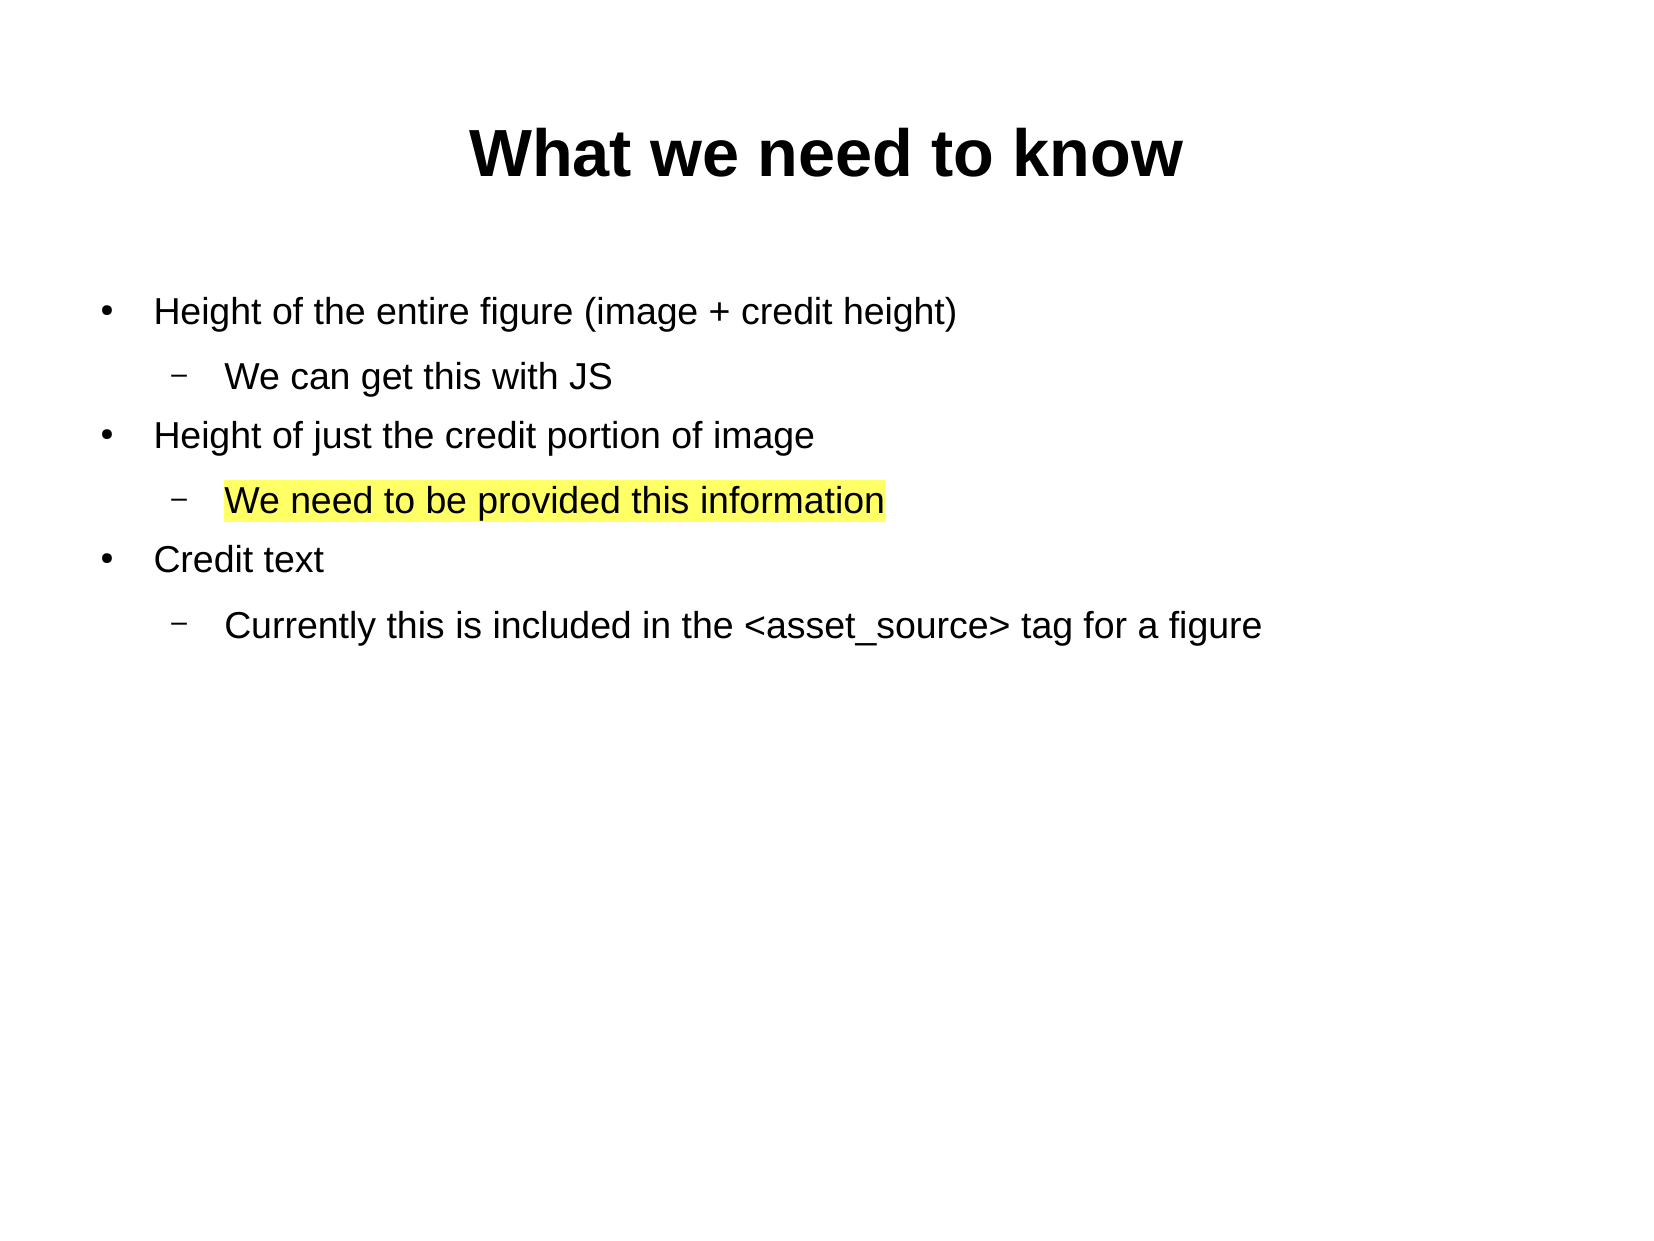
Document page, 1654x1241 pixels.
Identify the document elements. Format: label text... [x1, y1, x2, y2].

title What we need to know [82, 49, 1571, 257]
list Height of the entire figure (image + credit height) We can get this with JS Height of just the credit portion of image We need to be provided this information Credit text Currently this is included in the <asset_source> tag for a figure [82, 290, 1561, 1126]
